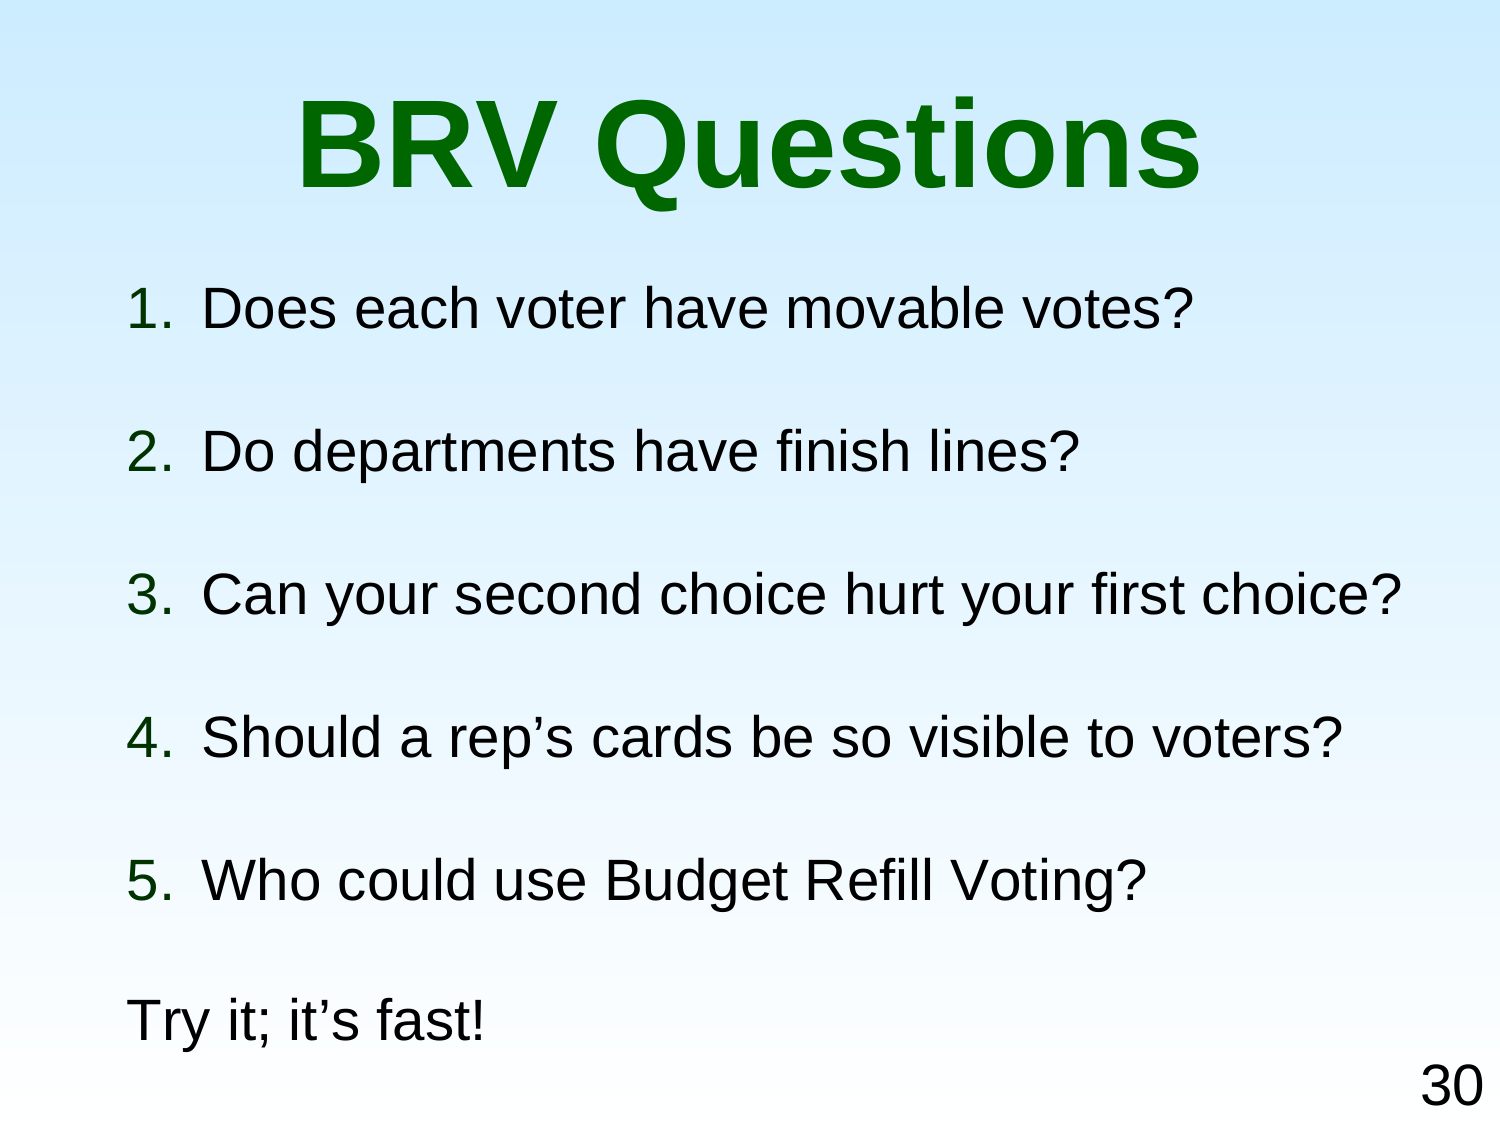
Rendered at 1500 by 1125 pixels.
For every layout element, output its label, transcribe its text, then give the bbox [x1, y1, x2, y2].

text_box 22 [1400, 1039, 1500, 1125]
title BRV Questions [0, 61, 1500, 227]
text_box Does each voter have movable votes? Do departments have finish lines? Can your second choice hurt your first choice? Should a rep’s cards be so visible to voters? Who could use Budget Refill Voting? Try it; it’s fast! [37, 262, 1500, 1060]
